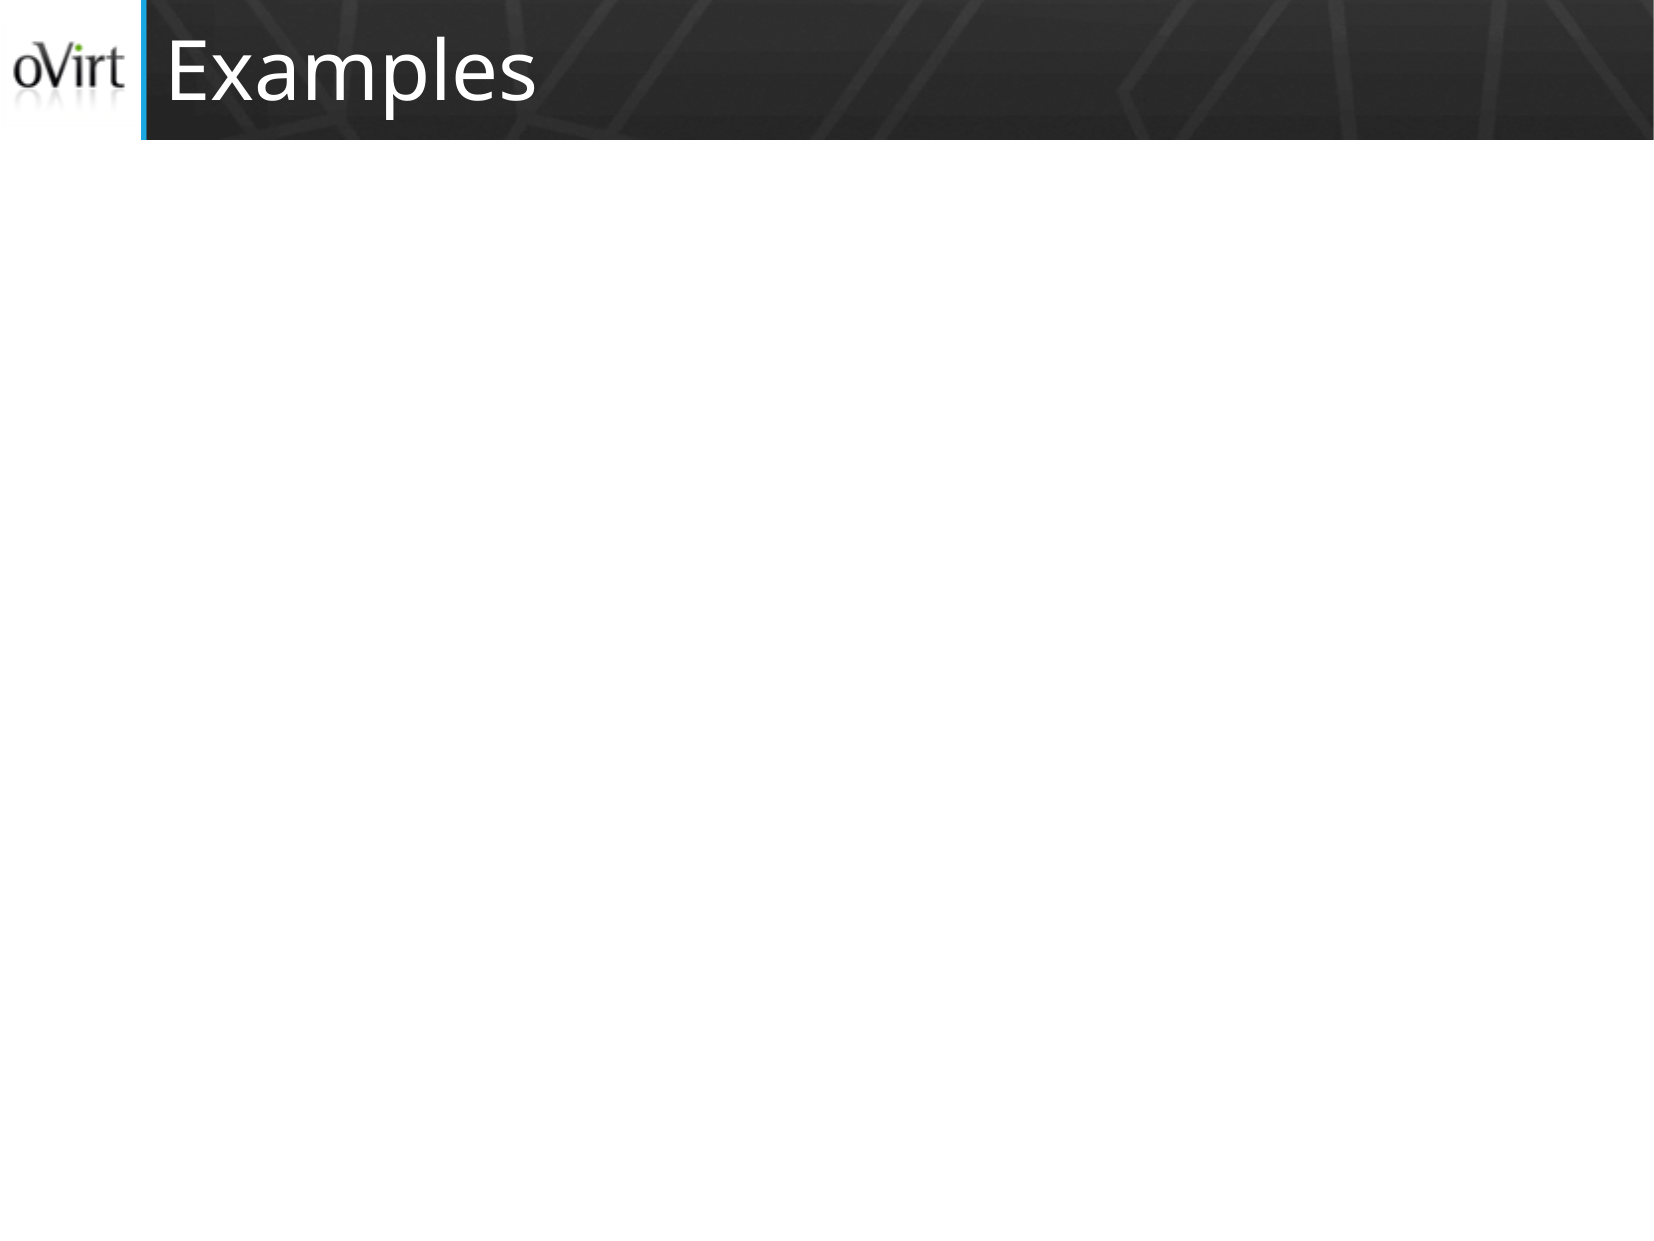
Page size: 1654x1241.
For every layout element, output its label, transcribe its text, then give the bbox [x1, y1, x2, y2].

picture [0, 0, 1654, 140]
title Examples [164, 18, 1653, 119]
